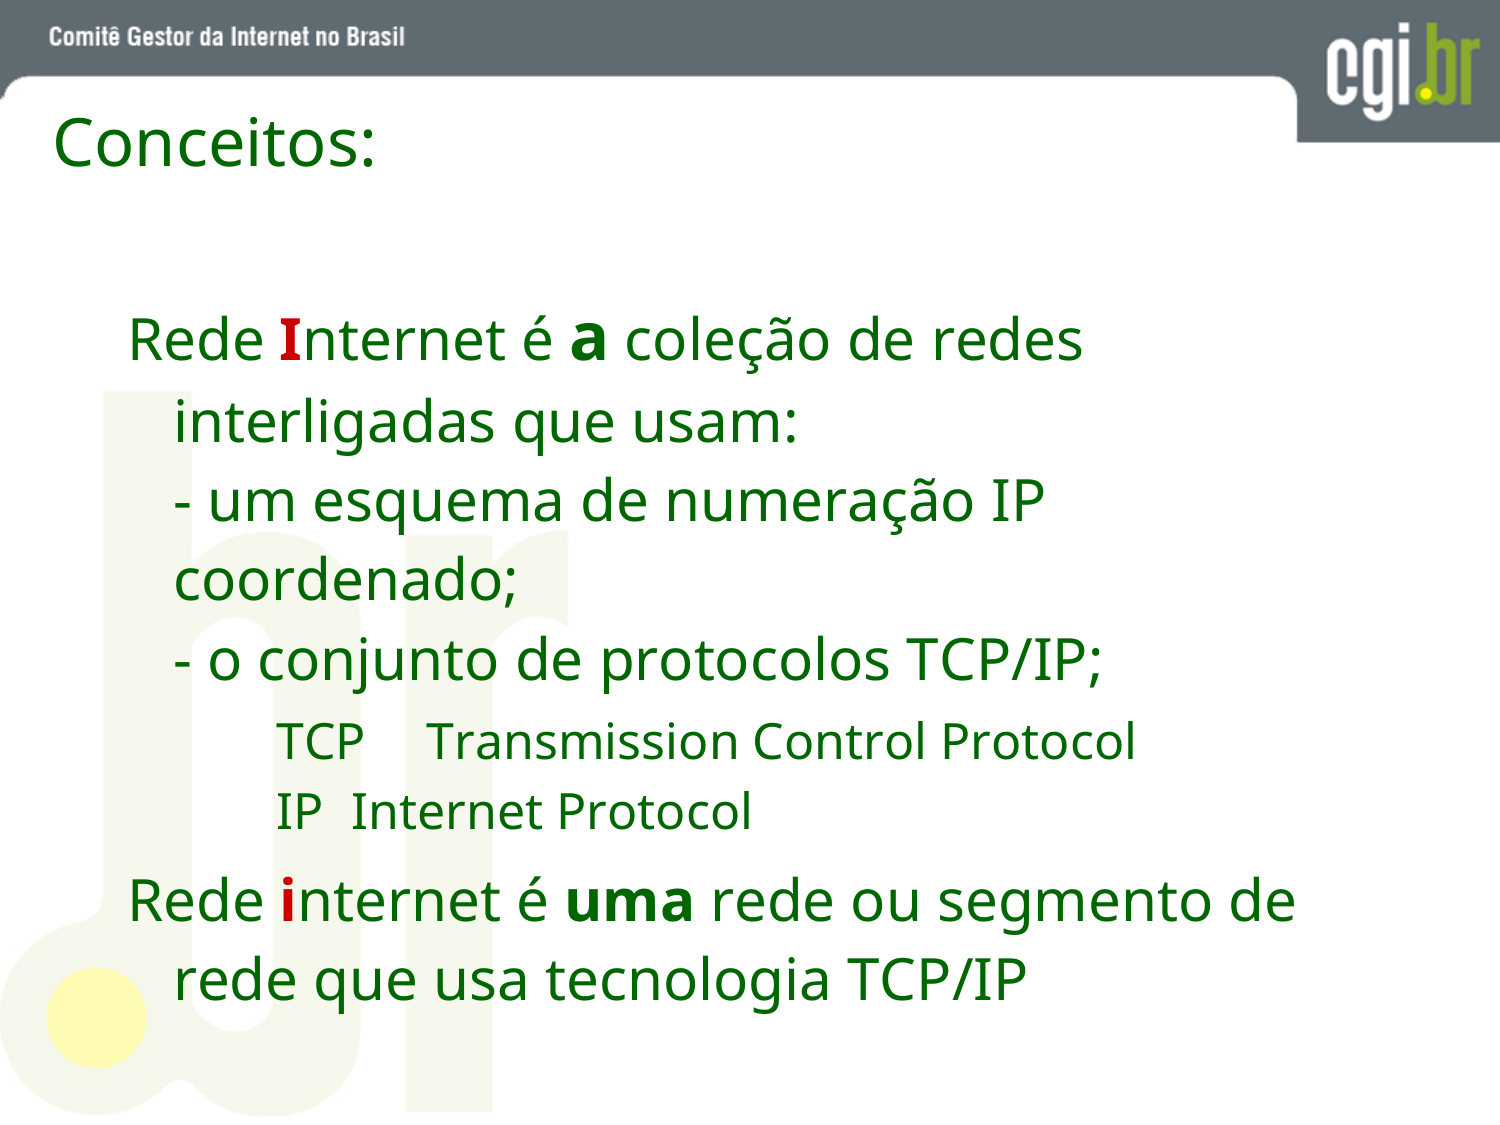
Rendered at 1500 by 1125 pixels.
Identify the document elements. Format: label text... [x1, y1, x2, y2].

picture [0, 0, 1500, 1125]
list Conceitos: Rede Internet é a coleção de redes interligadas que usam: - um esquema de numeração IP coordenado; - o conjunto de protocolos TCP/IP; TCP Transmission Control Protocol IP Internet Protocol Rede internet é uma rede ou segmento de rede que usa tecnologia TCP/IP [37, 87, 1413, 913]
